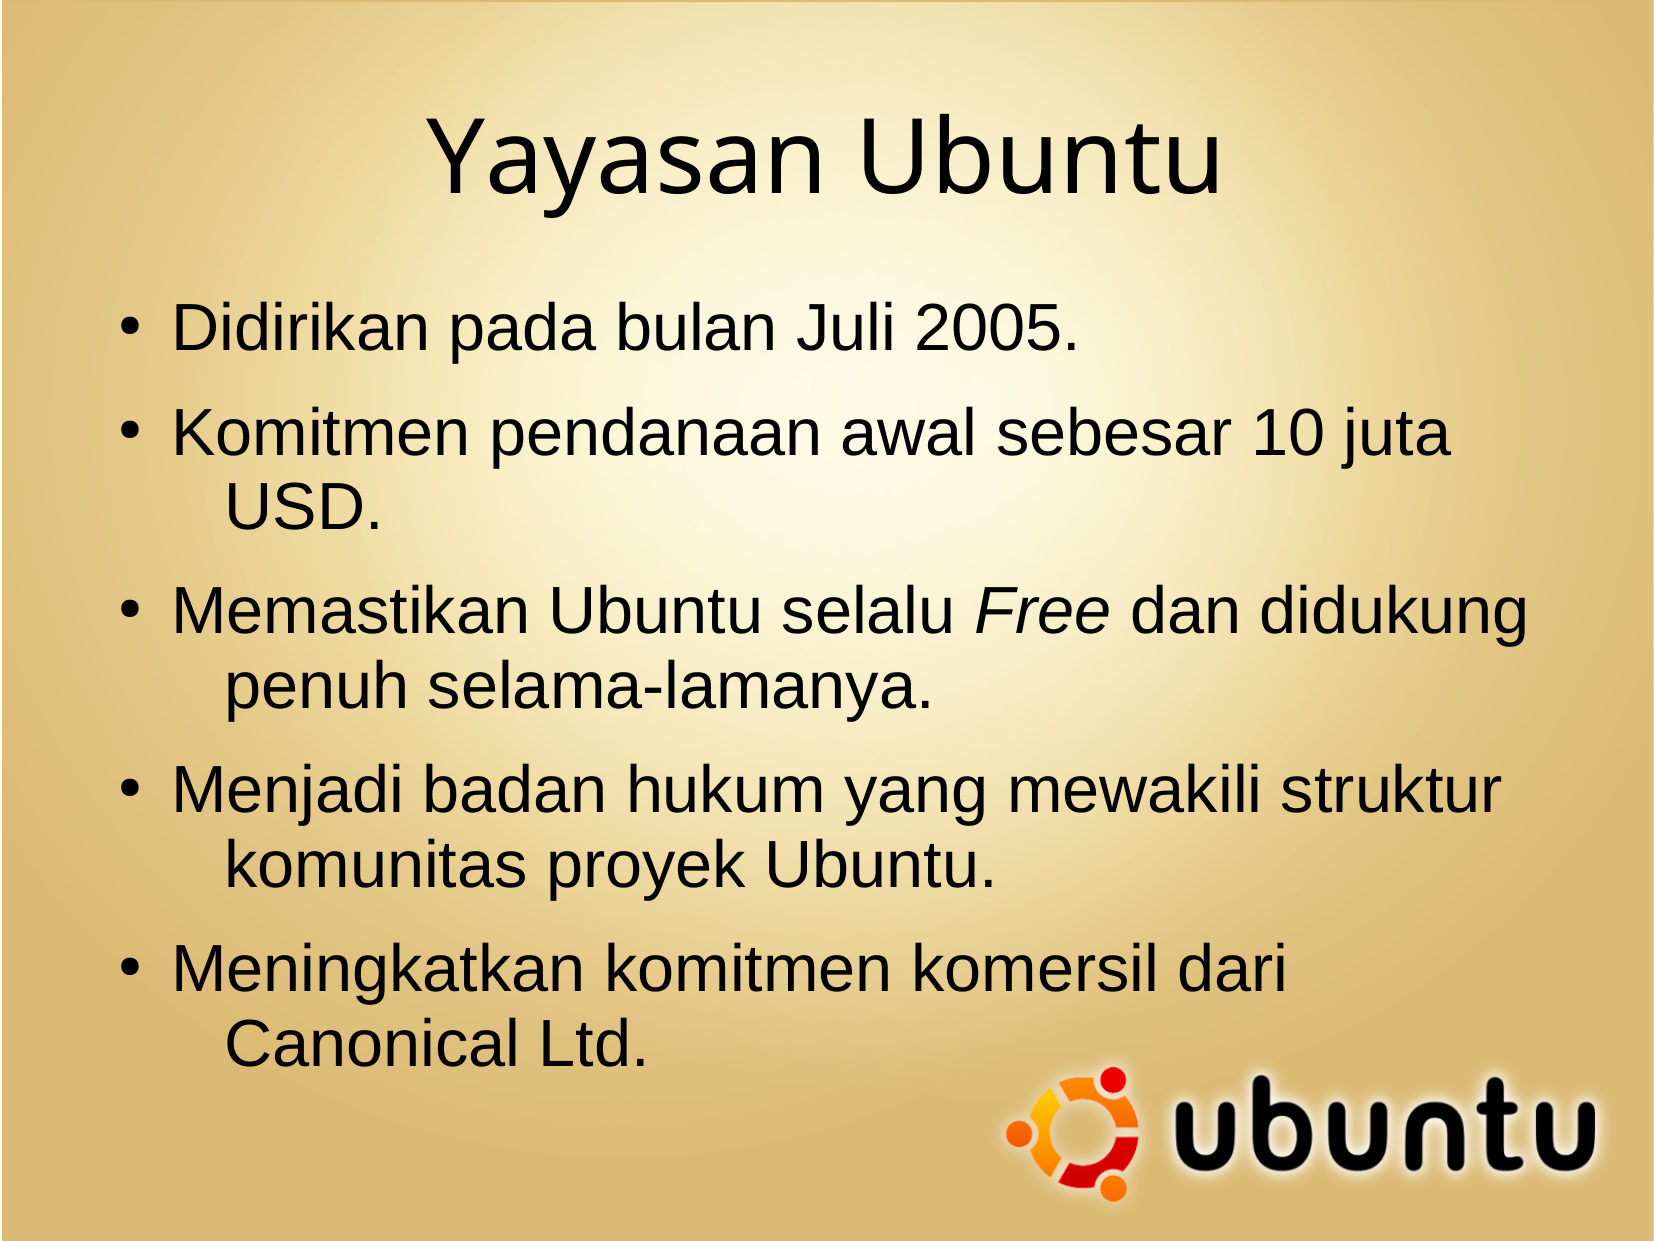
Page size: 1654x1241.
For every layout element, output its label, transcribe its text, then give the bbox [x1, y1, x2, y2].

title Yayasan Ubuntu [82, 49, 1571, 257]
picture [2, 0, 1654, 1241]
list Didirikan pada bulan Juli 2005. Komitmen pendanaan awal sebesar 10 juta USD. Memastikan Ubuntu selalu Free dan didukung penuh selama-lamanya. Menjadi badan hukum yang mewakili struktur komunitas proyek Ubuntu. Meningkatkan komitmen komersil dari Canonical Ltd. [82, 290, 1571, 1109]
